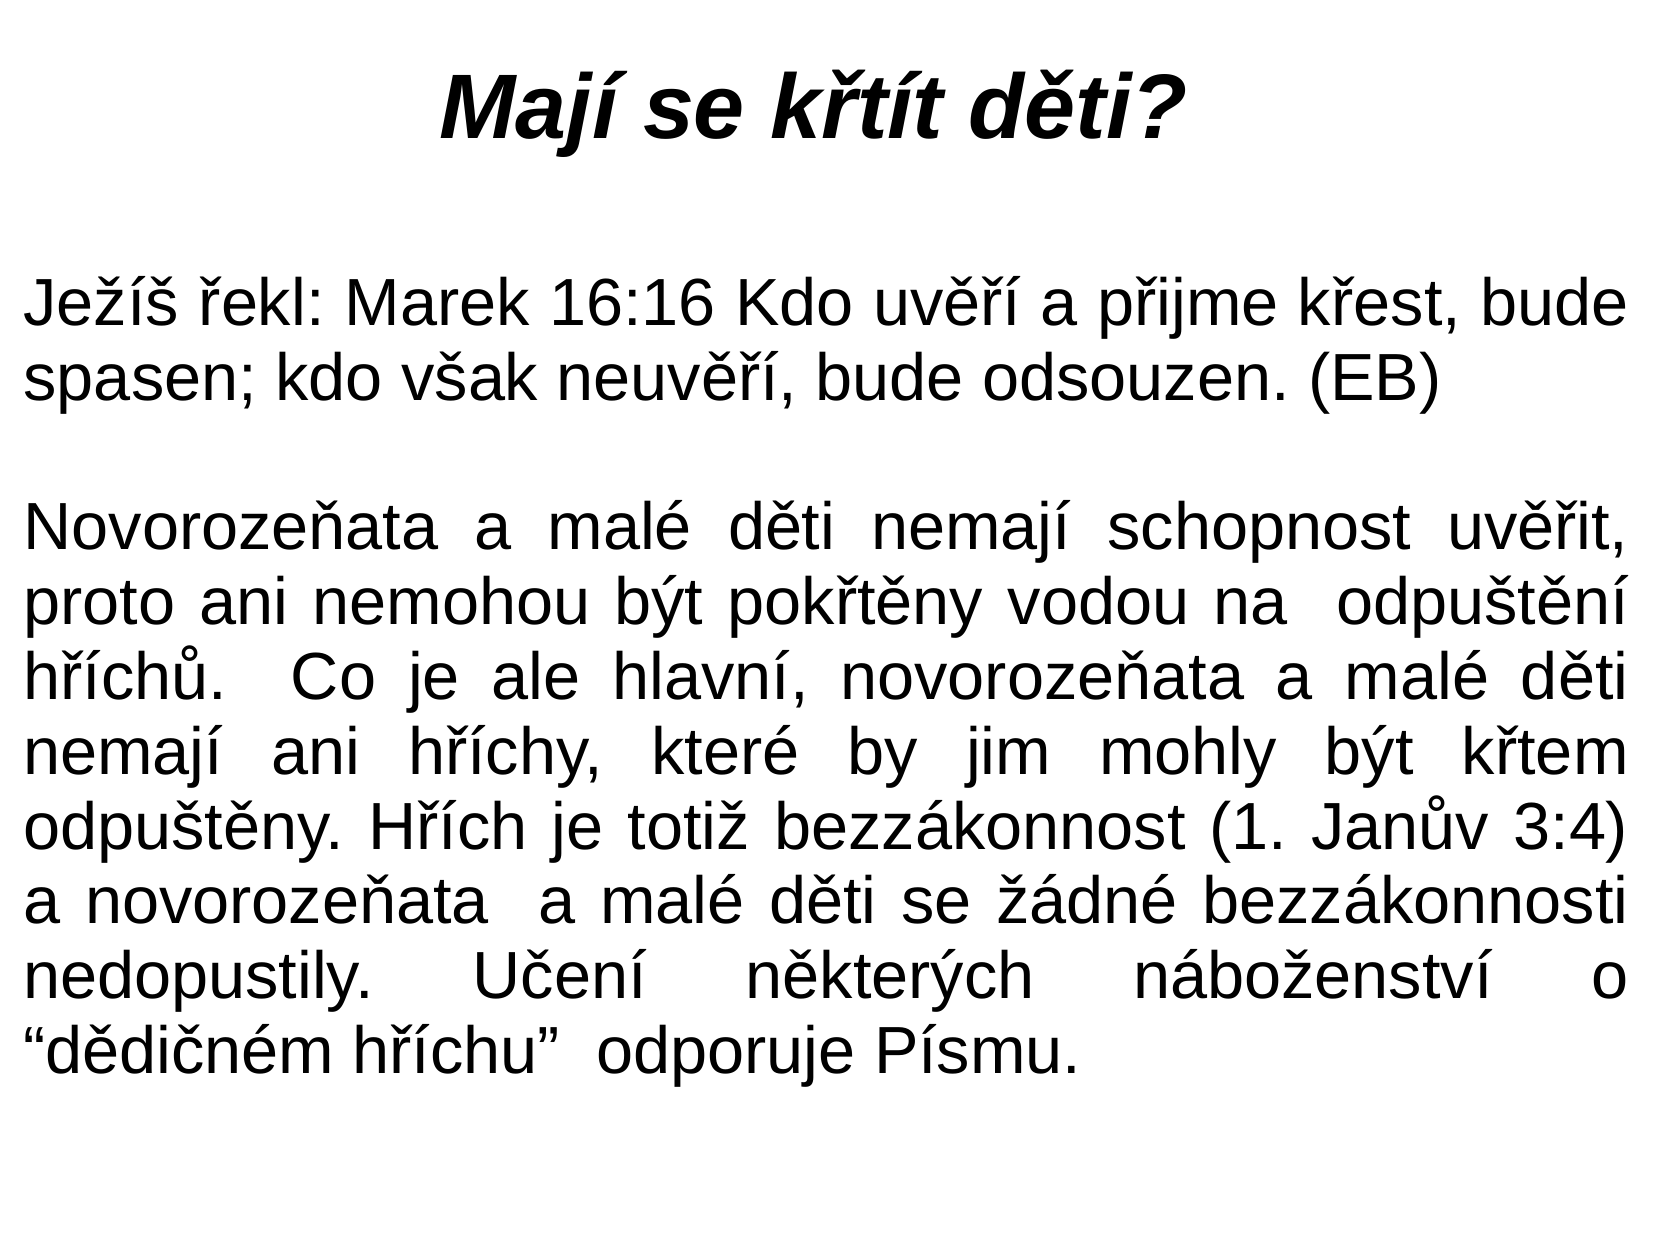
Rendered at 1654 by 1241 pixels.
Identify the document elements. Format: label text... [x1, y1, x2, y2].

subtitle Ježíš řekl: Marek 16:16 Kdo uvěří a přijme křest, bude spasen; kdo však neuvěří, bude odsouzen. (EB) Novorozeňata a malé děti nemají schopnost uvěřit, proto ani nemohou být pokřtěny vodou na odpuštění hříchů. Co je ale hlavní, novorozeňata a malé děti nemají ani hříchy, které by jim mohly být křtem odpuštěny. Hřích je totiž bezzákonnost (1. Janův 3:4) a novorozeňata a malé děti se žádné bezzákonnosti nedopustily. Učení některých náboženství o “dědičném hříchu” odporuje Písmu. [23, 0, 1630, 1241]
